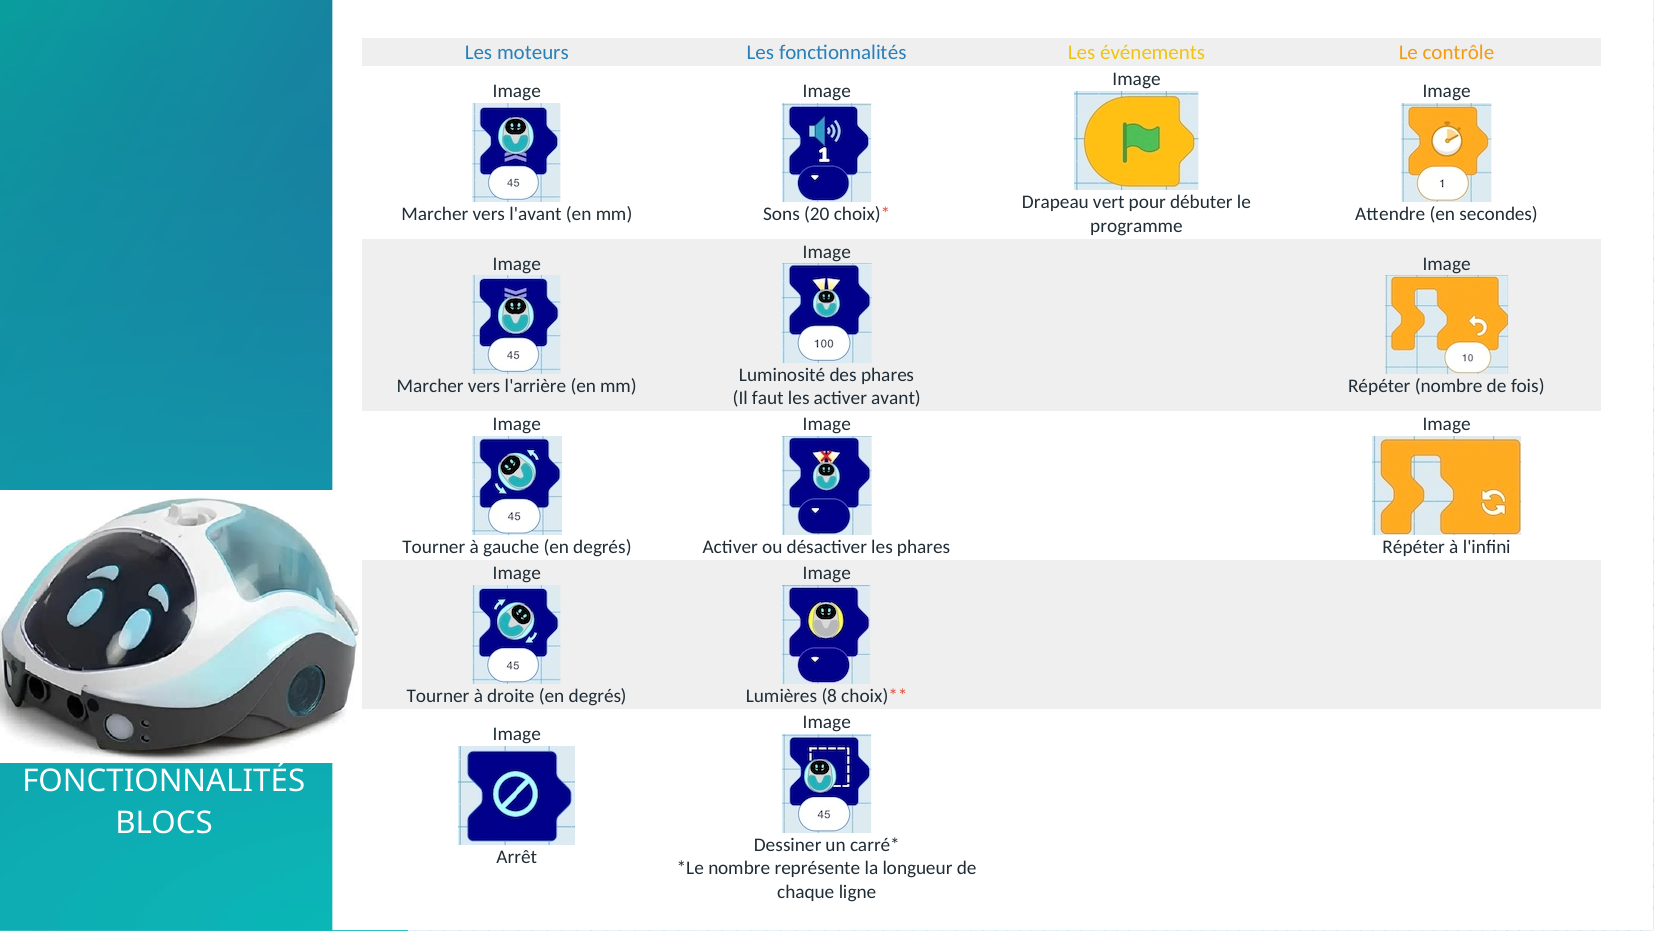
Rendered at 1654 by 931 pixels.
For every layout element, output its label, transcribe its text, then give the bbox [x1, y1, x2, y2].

picture [0, 37, 1654, 931]
text_box [0, 0, 1654, 490]
text_box [0, 763, 361, 931]
text_box FONCTIONNALITÉS BLOCS [0, 763, 329, 859]
